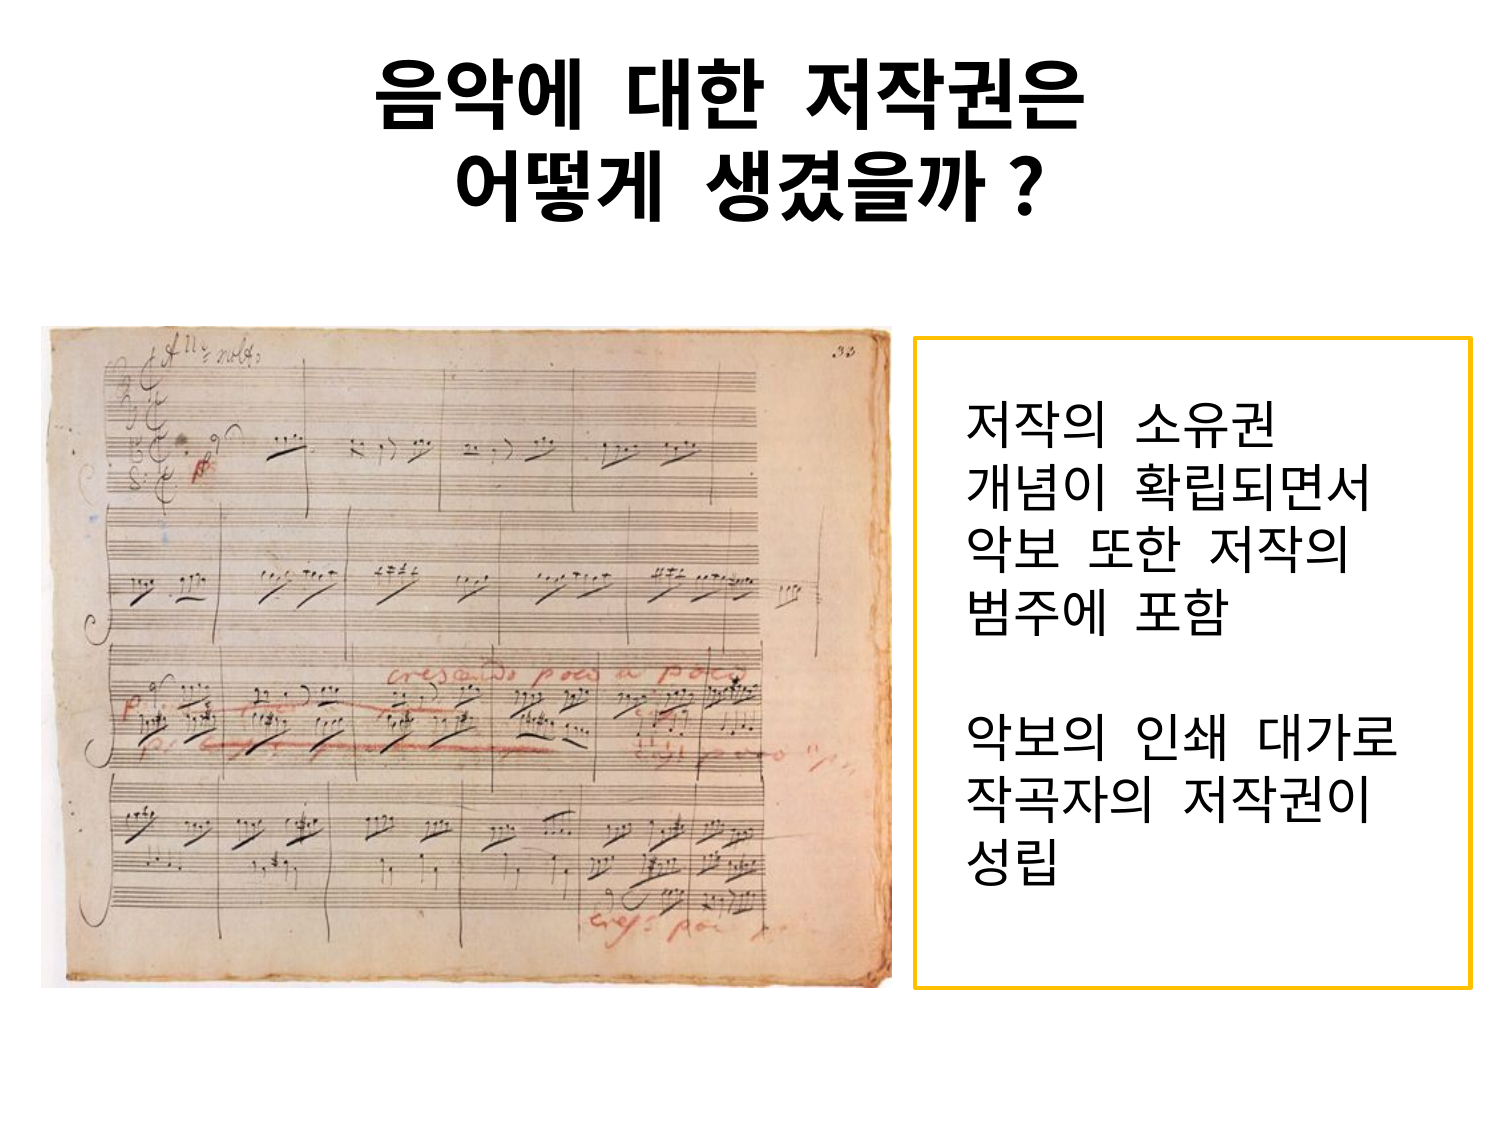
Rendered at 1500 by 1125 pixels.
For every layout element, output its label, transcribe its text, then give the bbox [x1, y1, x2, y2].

picture [41, 326, 892, 988]
text_box 저작의 소유권 개념이 확립되면서 악보 또한 저작의 범주에 포함 악보의 인쇄 대가로 작곡자의 저작권이 성립 [950, 385, 1447, 900]
title 음악에 대한 저작권은 어떻게 생겼을까? [75, 45, 1425, 233]
